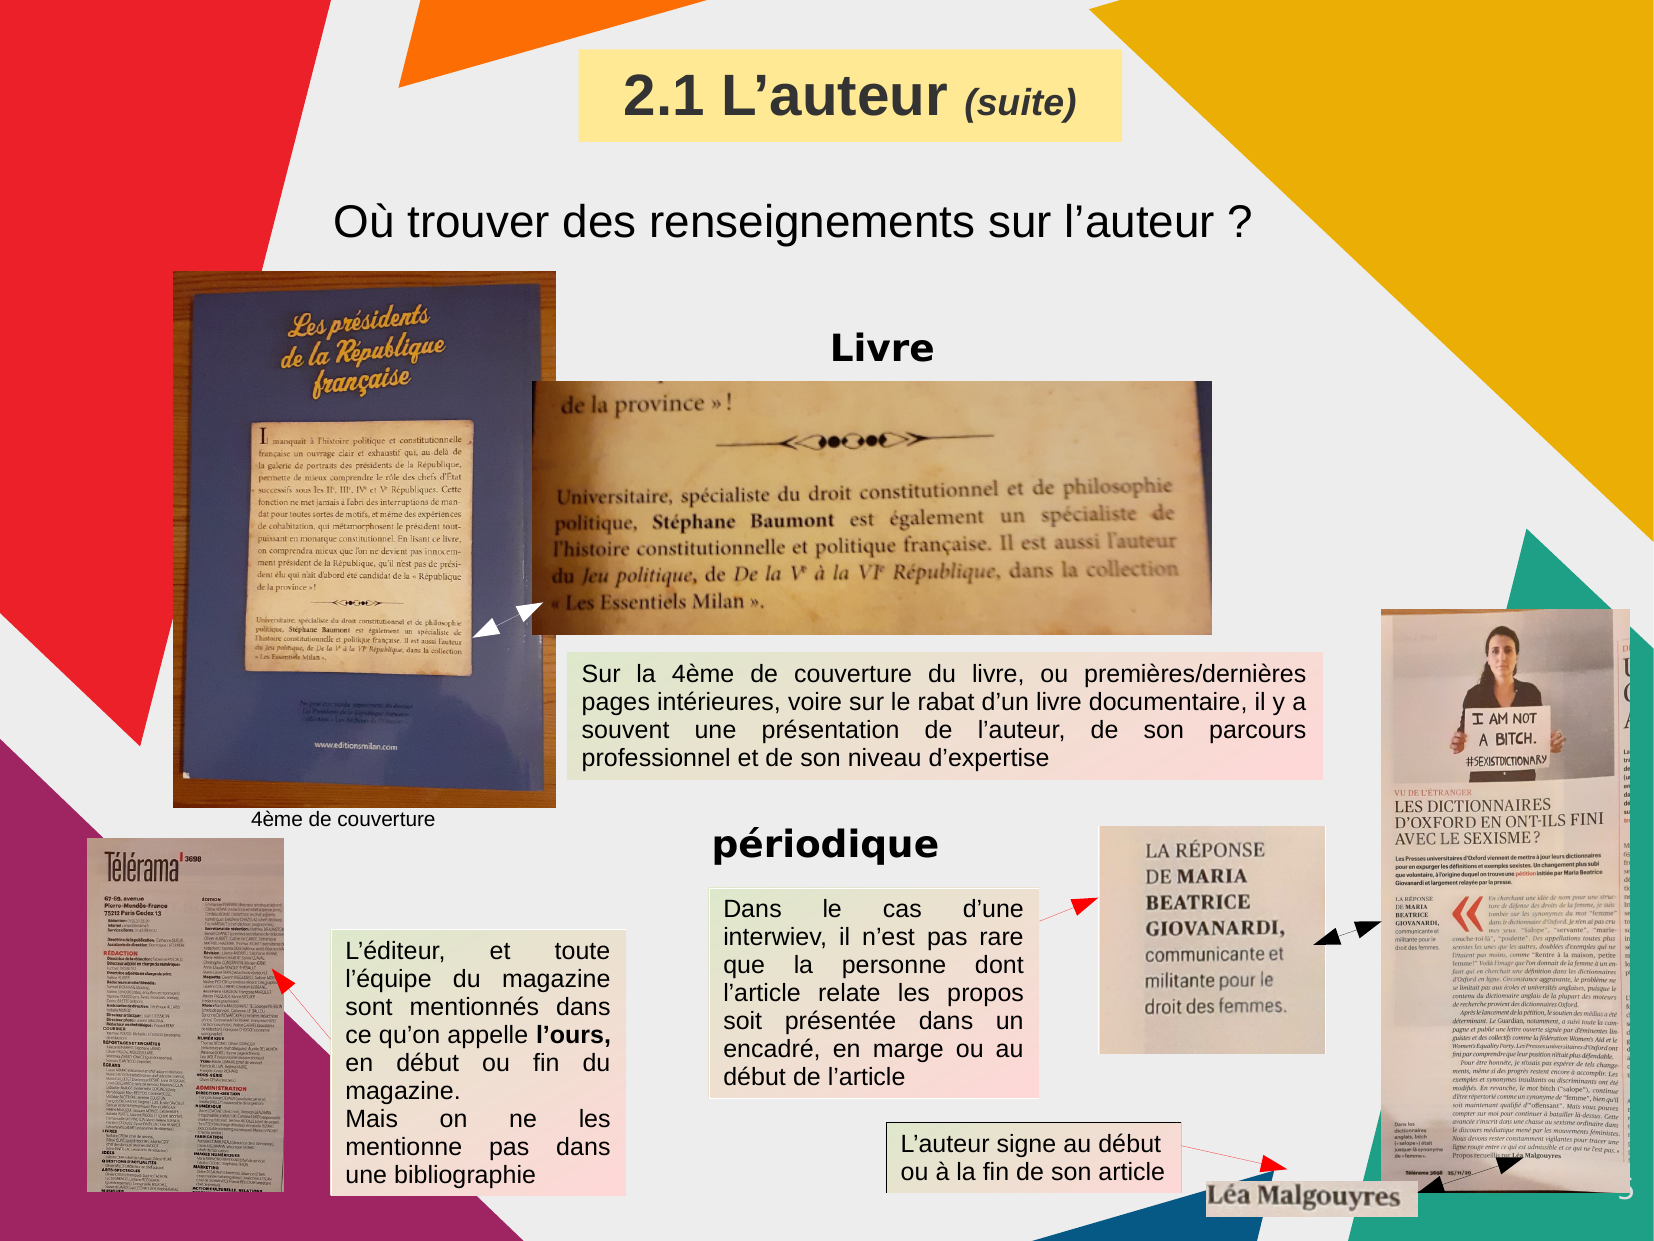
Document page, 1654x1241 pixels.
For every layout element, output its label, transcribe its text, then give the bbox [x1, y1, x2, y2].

text_box Livre [814, 319, 981, 378]
text_box périodique [696, 814, 1016, 874]
title 2.1 L’auteur (suite) [578, 49, 1123, 142]
text_box L’éditeur, et toute l’équipe du magazine sont mentionnés dans ce qu’on appelle l’ours, en début ou fin du magazine. Mais on ne les mentionne pas dans une bibliographie [330, 929, 626, 1196]
picture [87, 838, 284, 1193]
text_box Sur la 4ème de couverture du livre, ou premières/dernières pages intérieures, voire sur le rabat d’un livre documentaire, il y a souvent une présentation de l’auteur, de son parcours professionnel et de son niveau d’expertise [566, 652, 1323, 780]
text_box L’auteur signe au début ou à la fin de son article [885, 1122, 1182, 1193]
picture [1206, 609, 1630, 1217]
text_box 4ème de couverture [236, 800, 473, 839]
text_box Où trouver des renseignements sur l’auteur ? [318, 188, 1276, 256]
picture [1098, 826, 1326, 1054]
text_box Dans le cas d’une interwiev, il n’est pas rare que la personne dont l’article relate les propos soit présentée dans un encadré, en marge ou au début de l’article [708, 887, 1040, 1099]
picture [173, 271, 1212, 809]
